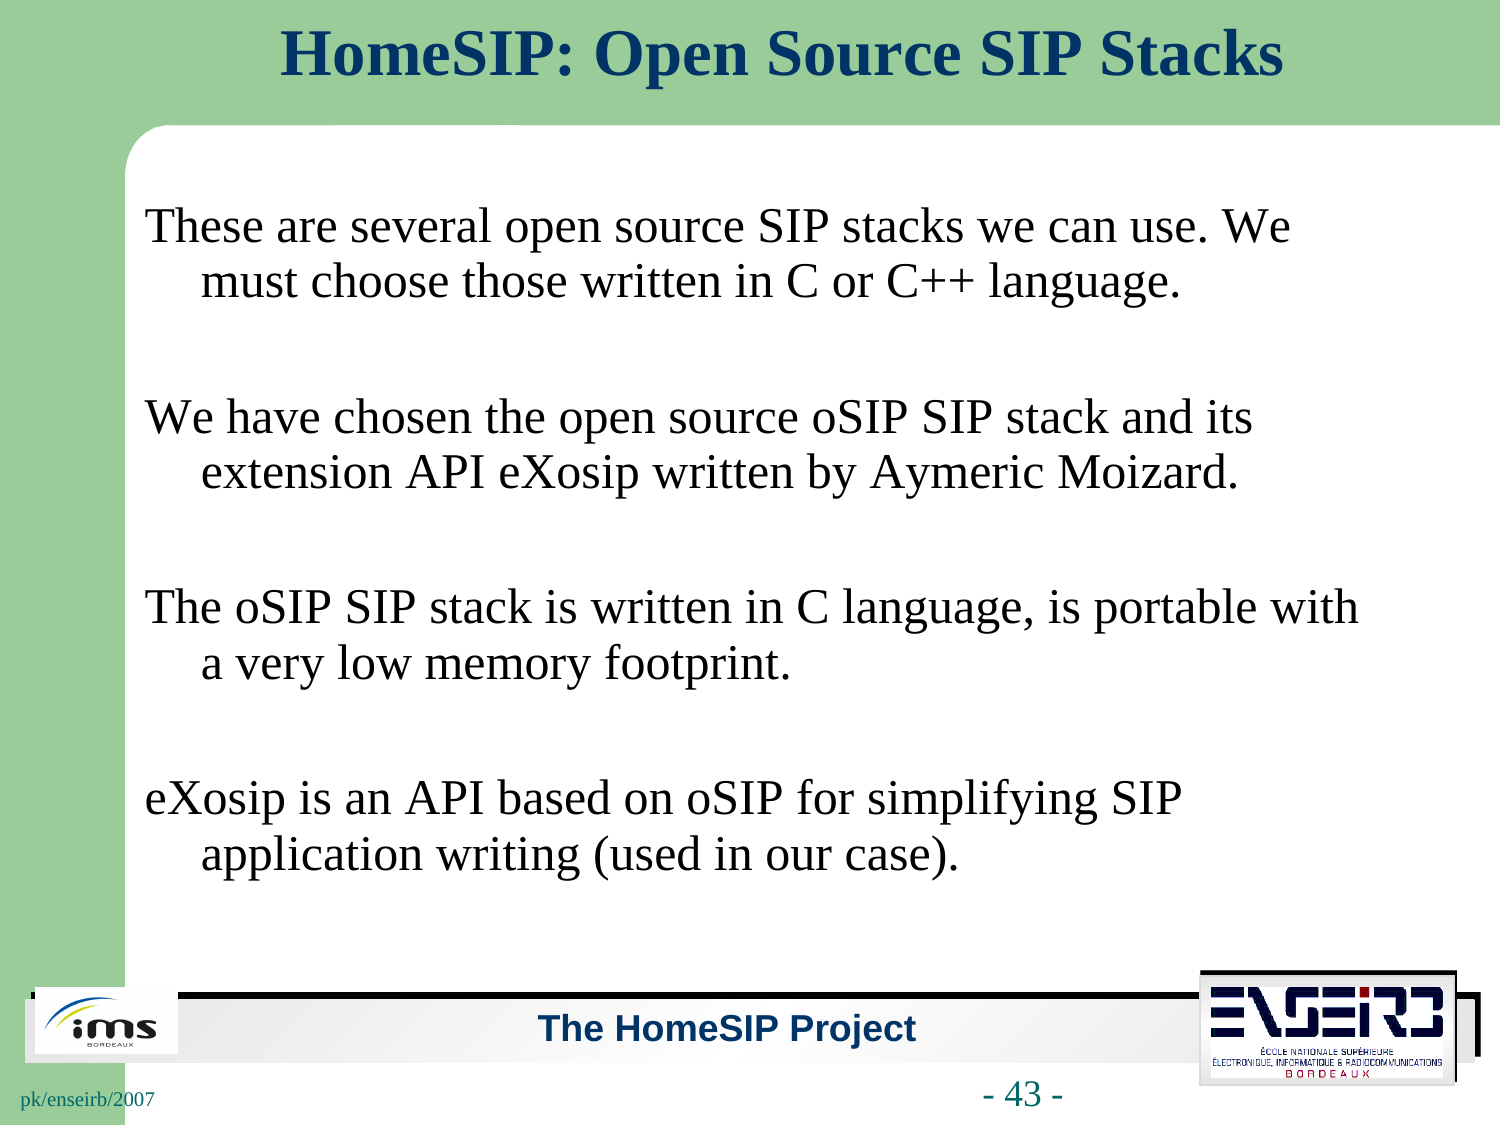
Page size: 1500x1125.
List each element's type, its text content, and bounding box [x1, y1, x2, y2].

text_box HomeSIP: Open Source SIP Stacks [246, 8, 1322, 99]
picture [1211, 987, 1443, 1078]
picture [35, 987, 178, 1054]
text_box These are several open source SIP stacks we can use. We must choose those written in C or C++ language. We have chosen the open source oSIP SIP stack and its extension API eXosip written by Aymeric Moizard. The oSIP SIP stack is written in C language, is portable with a very low memory footprint. eXosip is an API based on oSIP for simplifying SIP application writing (used in our case). [129, 190, 1392, 802]
